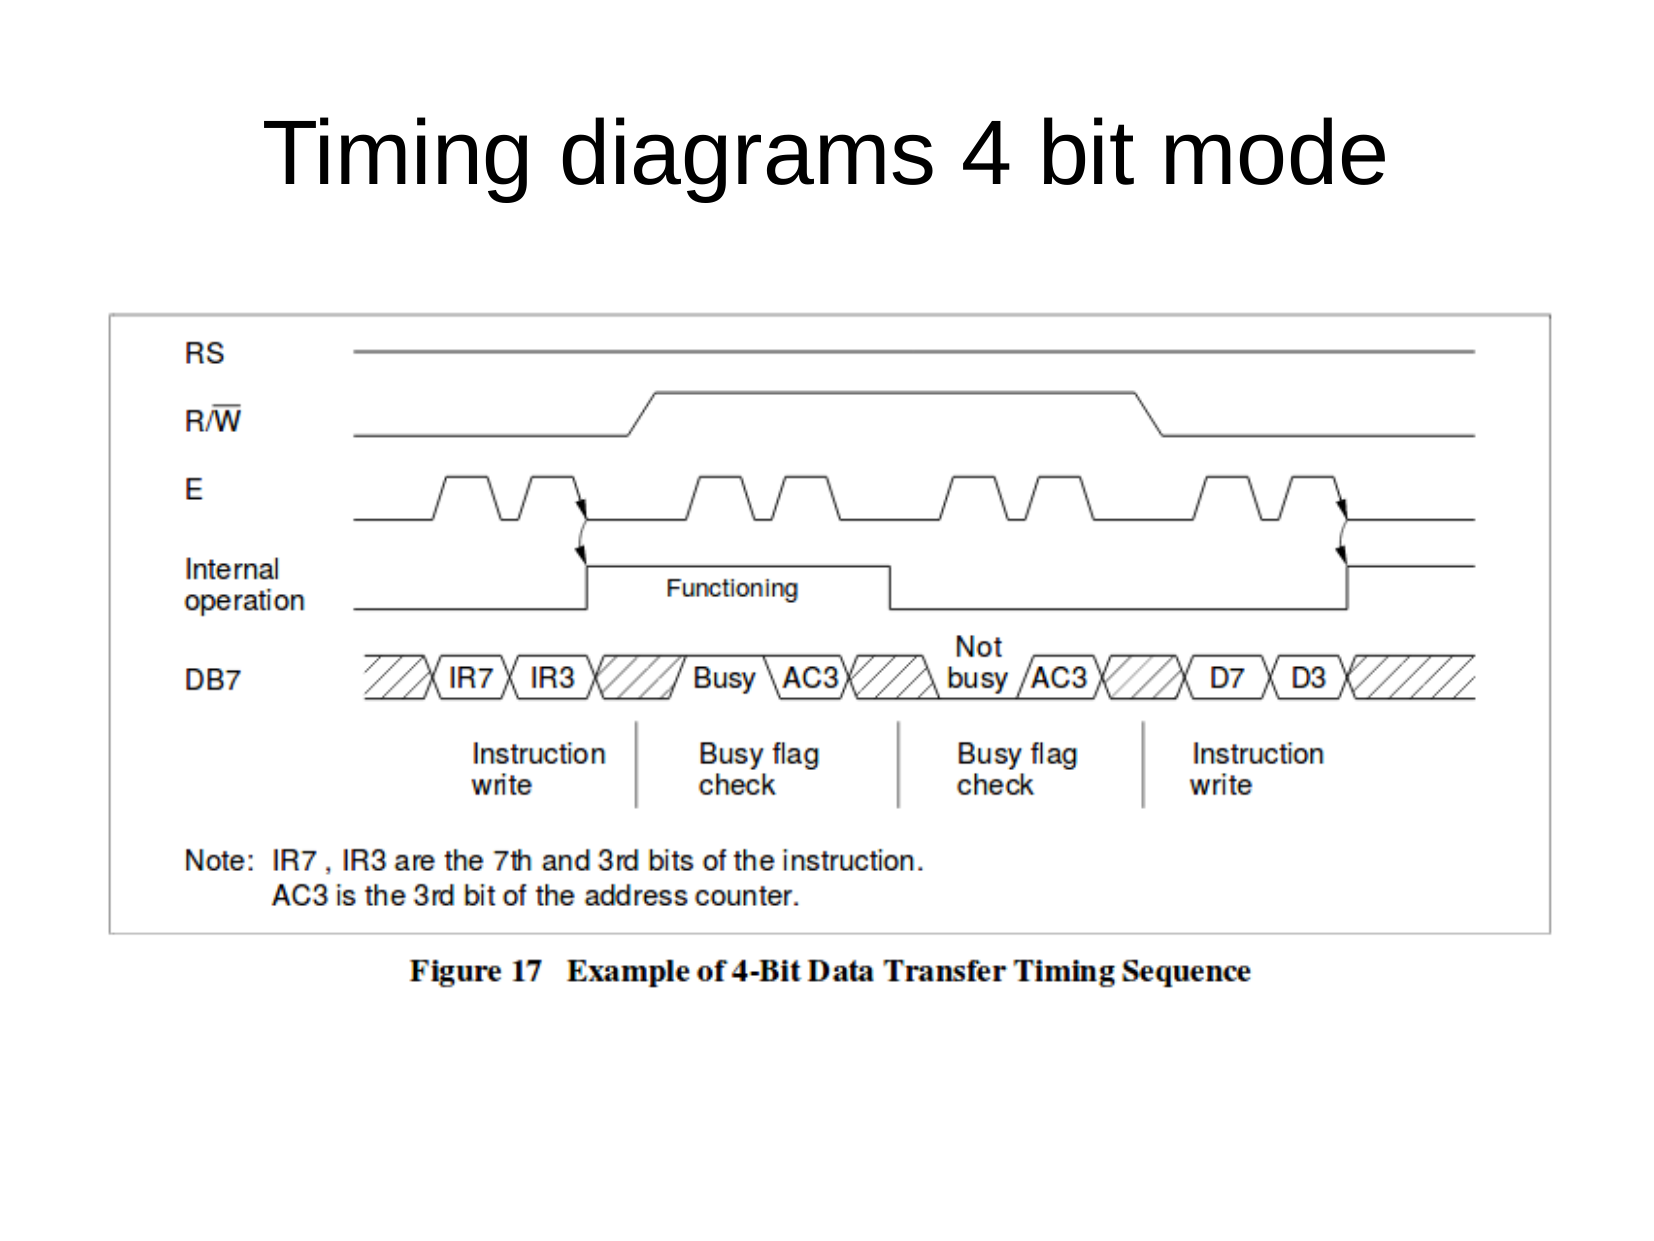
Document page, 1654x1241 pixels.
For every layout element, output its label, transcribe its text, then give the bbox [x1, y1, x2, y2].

title Timing diagrams 4 bit mode [82, 49, 1571, 257]
picture [82, 292, 1571, 1007]
